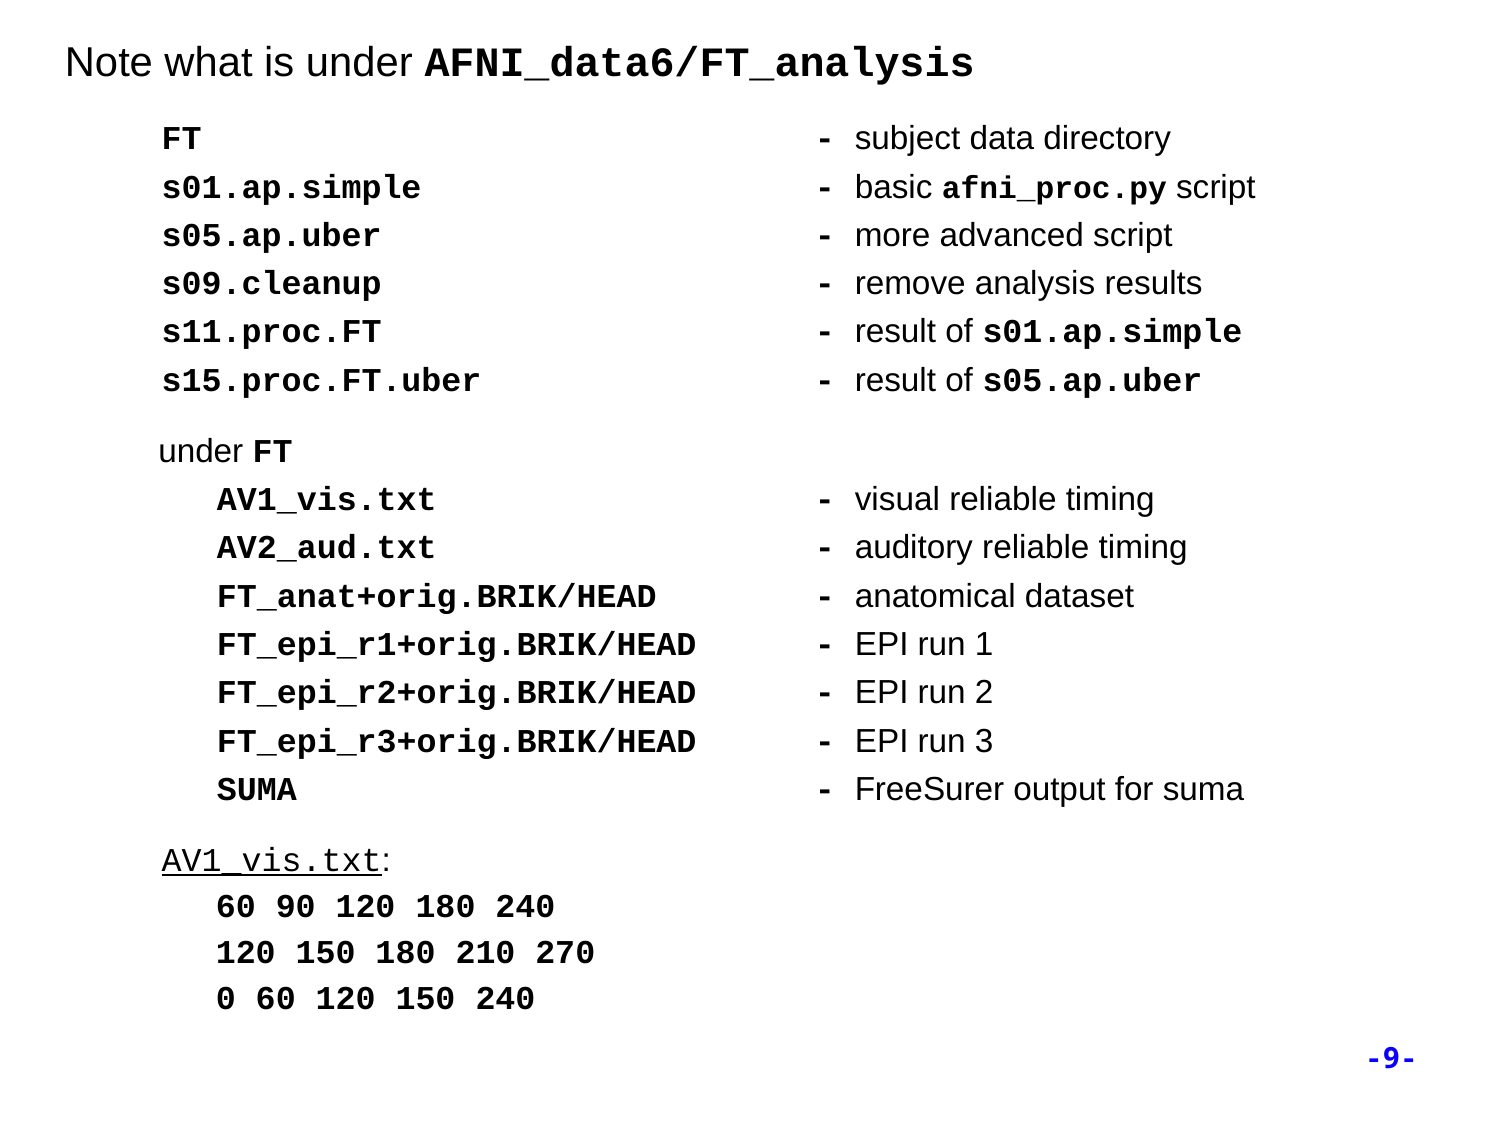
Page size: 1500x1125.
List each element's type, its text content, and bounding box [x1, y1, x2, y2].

list Note what is under AFNI_data6/FT_analysis FT - subject data directory s01.ap.simple - basic afni_proc.py script s05.ap.uber - more advanced script s09.cleanup - remove analysis results s11.proc.FT - result of s01.ap.simple s15.proc.FT.uber - result of s05.ap.uber under FT AV1_vis.txt - visual reliable timing AV2_aud.txt - auditory reliable timing FT_anat+orig.BRIK/HEAD - anatomical dataset FT_epi_r1+orig.BRIK/HEAD - EPI run 1 FT_epi_r2+orig.BRIK/HEAD - EPI run 2 FT_epi_r3+orig.BRIK/HEAD - EPI run 3 SUMA - FreeSurer output for suma AV1_vis.txt: 60 90 120 180 240 120 150 180 210 270 0 60 120 150 240 [50, 31, 1463, 1088]
